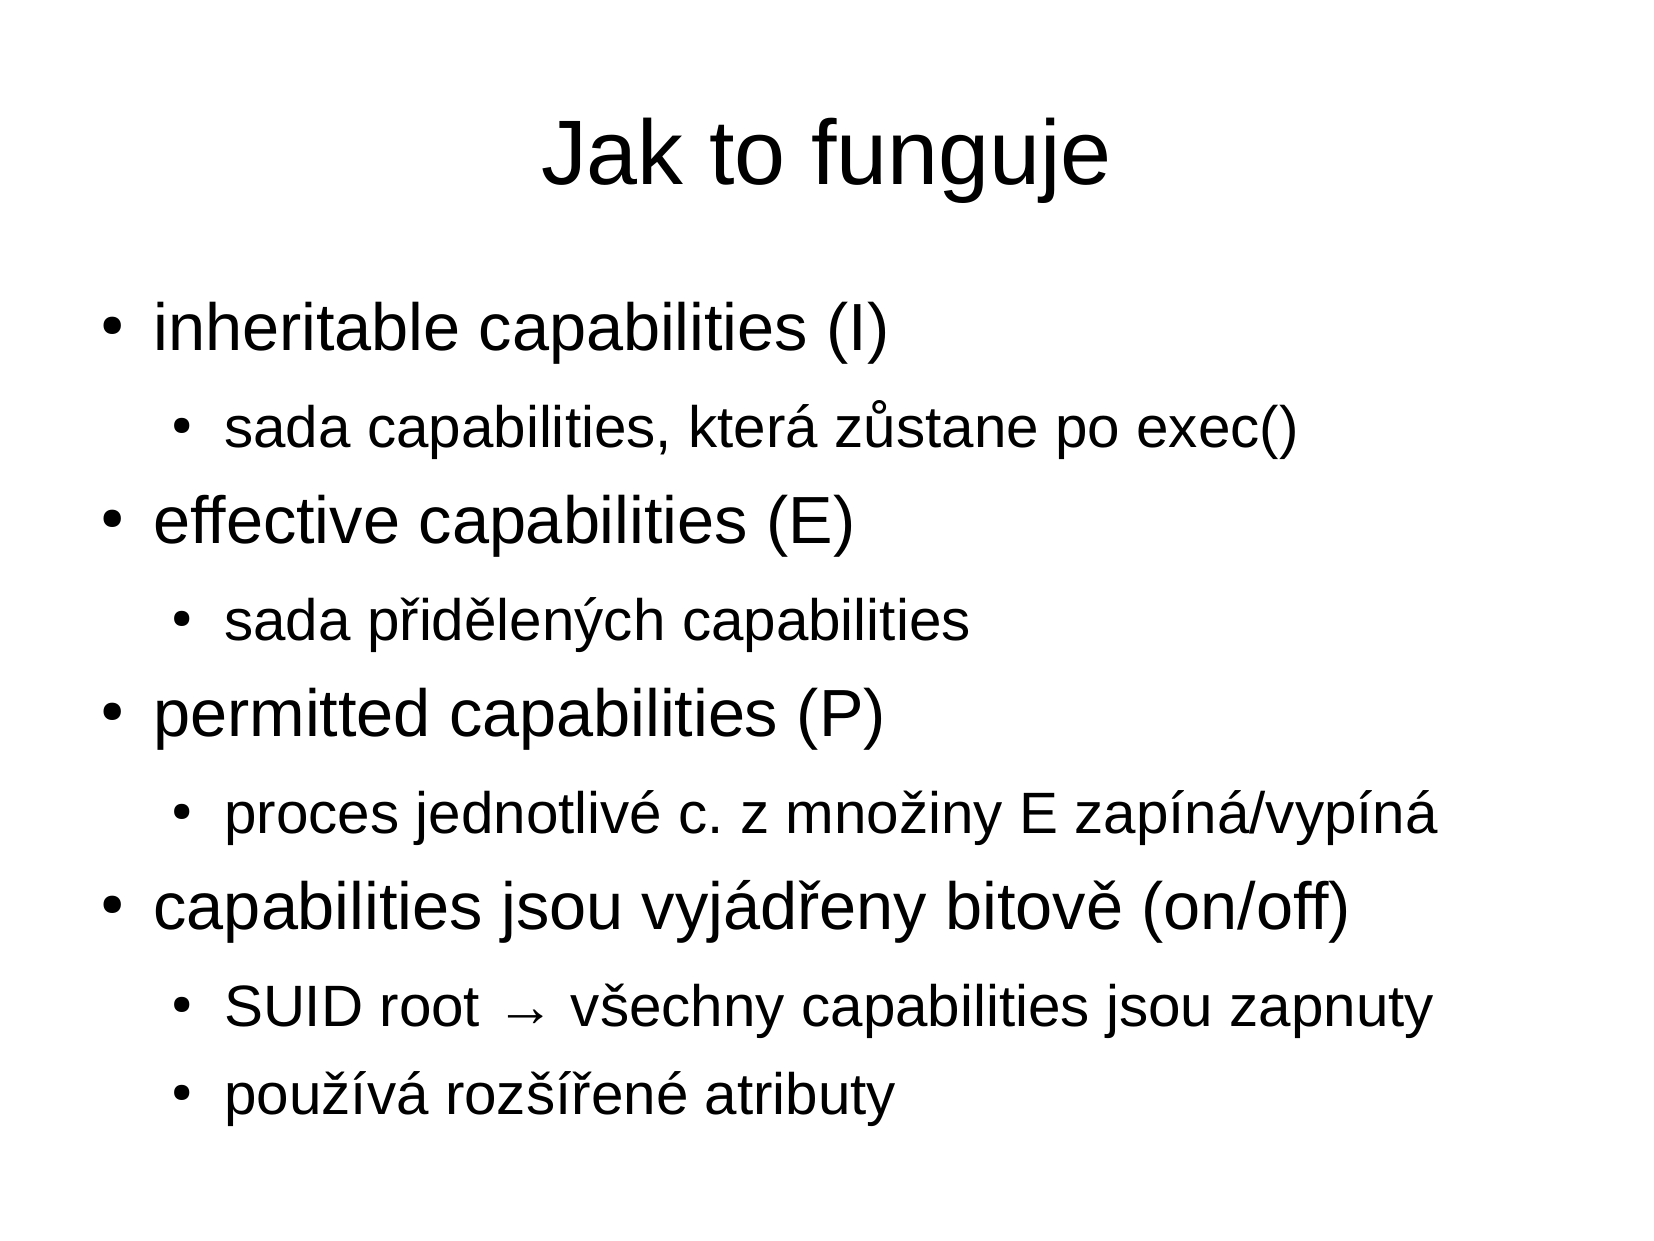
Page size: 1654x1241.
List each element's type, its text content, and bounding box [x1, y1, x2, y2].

title Jak to funguje [82, 49, 1571, 257]
list inheritable capabilities (I) sada capabilities, která zůstane po exec() effective capabilities (E) sada přidělených capabilities permitted capabilities (P) proces jednotlivé c. z množiny E zapíná/vypíná capabilities jsou vyjádřeny bitově (on/off) SUID root → všechny capabilities jsou zapnuty používá rozšířené atributy [82, 290, 1571, 1128]
